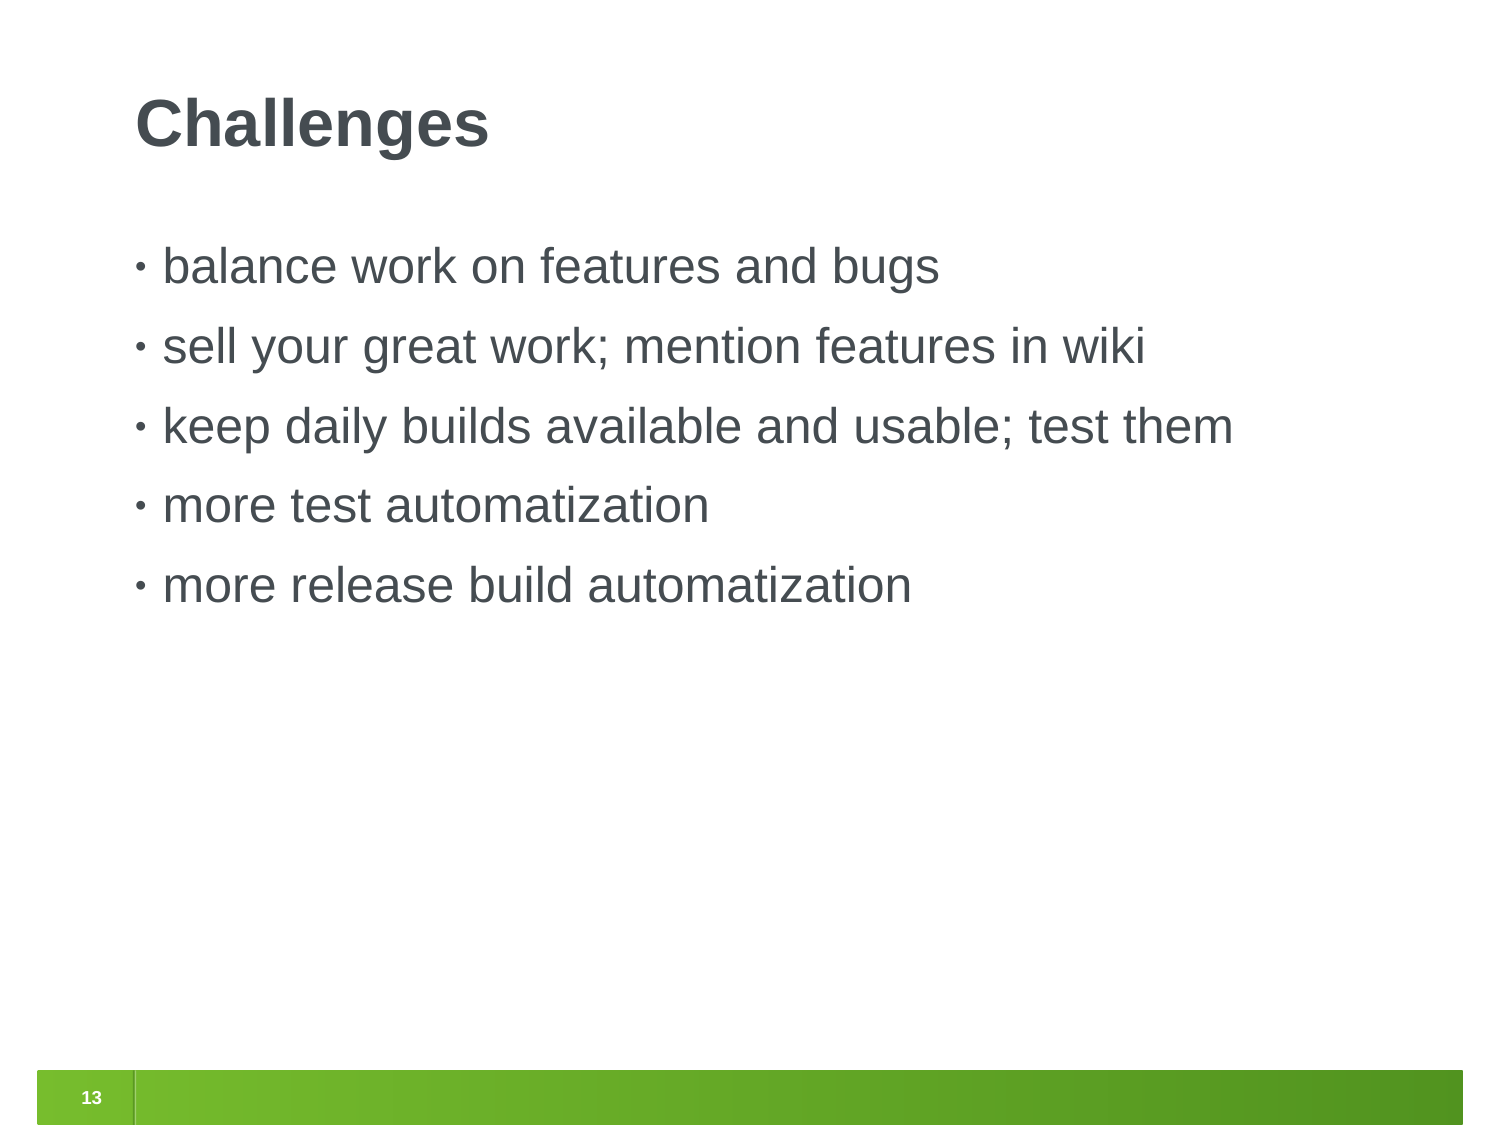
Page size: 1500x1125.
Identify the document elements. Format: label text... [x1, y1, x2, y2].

list balance work on features and bugs sell your great work; mention features in wiki keep daily builds available and usable; test them more test automatization more release build automatization [135, 238, 1372, 982]
title Challenges [135, 41, 1372, 204]
